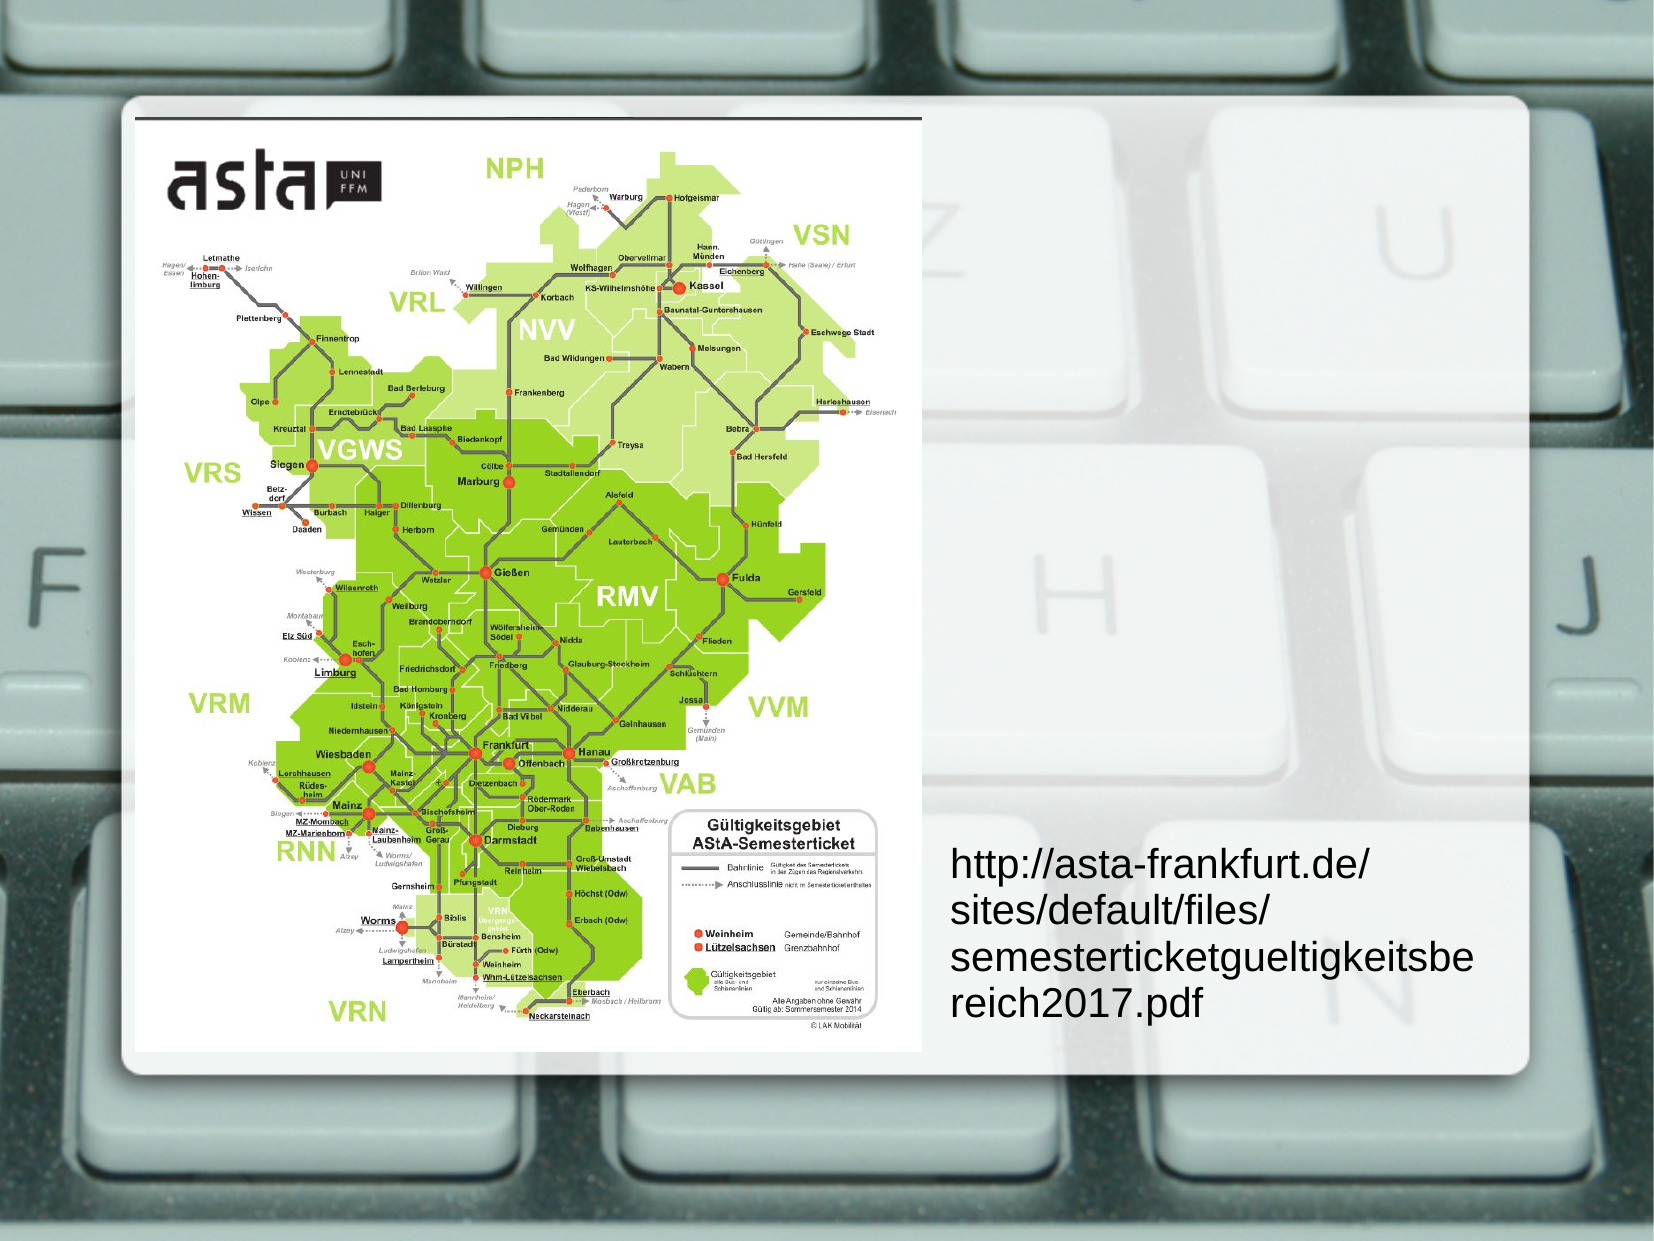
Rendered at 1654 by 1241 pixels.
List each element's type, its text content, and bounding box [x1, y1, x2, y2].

list http://asta-frankfurt.de/sites/default/files/semesterticketgueltigkeitsbereich2017.pdf [879, 840, 1489, 1028]
picture [0, 0, 1654, 1241]
